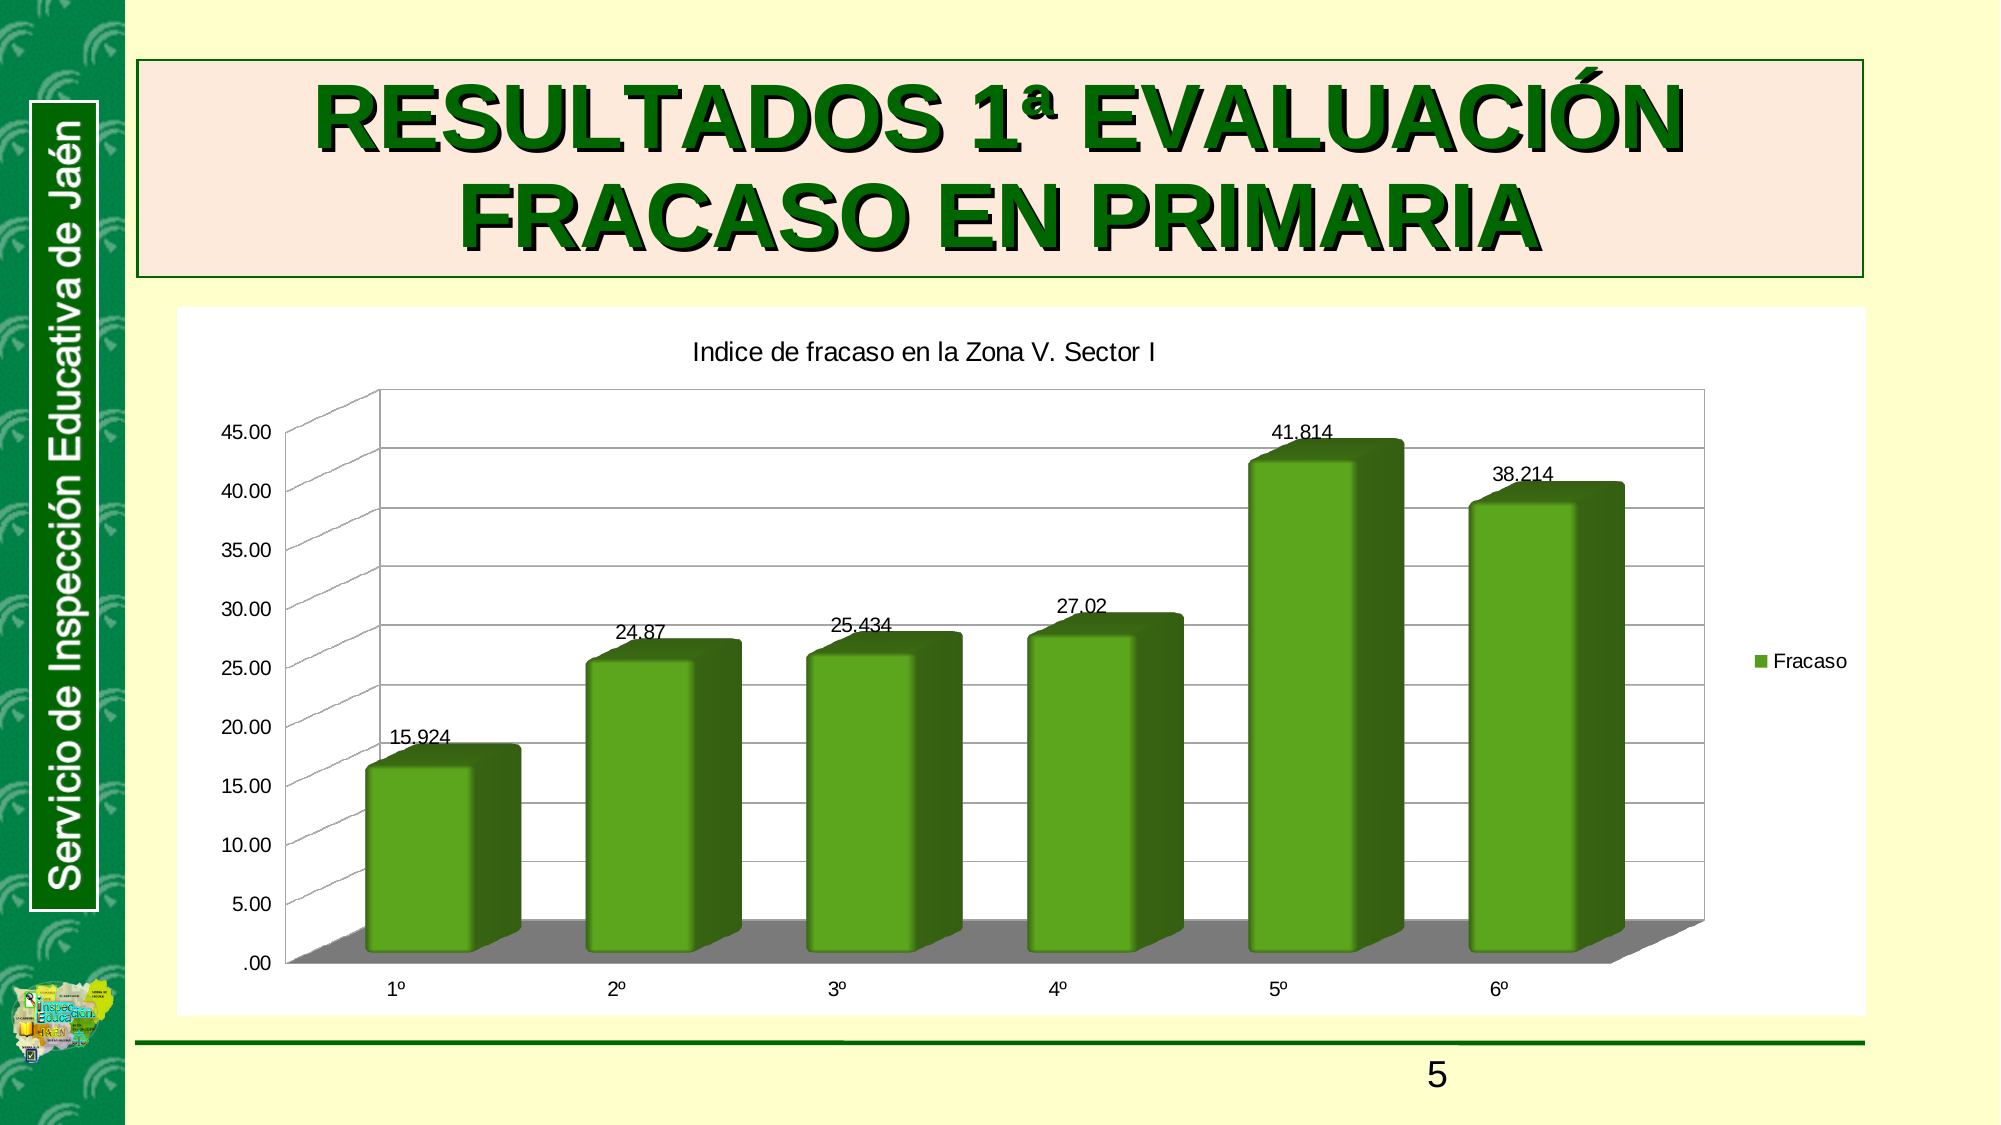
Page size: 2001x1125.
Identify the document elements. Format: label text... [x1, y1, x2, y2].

text_box <número> [1412, 1042, 1863, 1103]
picture [0, 0, 125, 1125]
text_box RESULTADOS 1ª EVALUACIÓN FRACASO EN PRIMARIA [137, 59, 1863, 278]
chart [177, 307, 1867, 1016]
